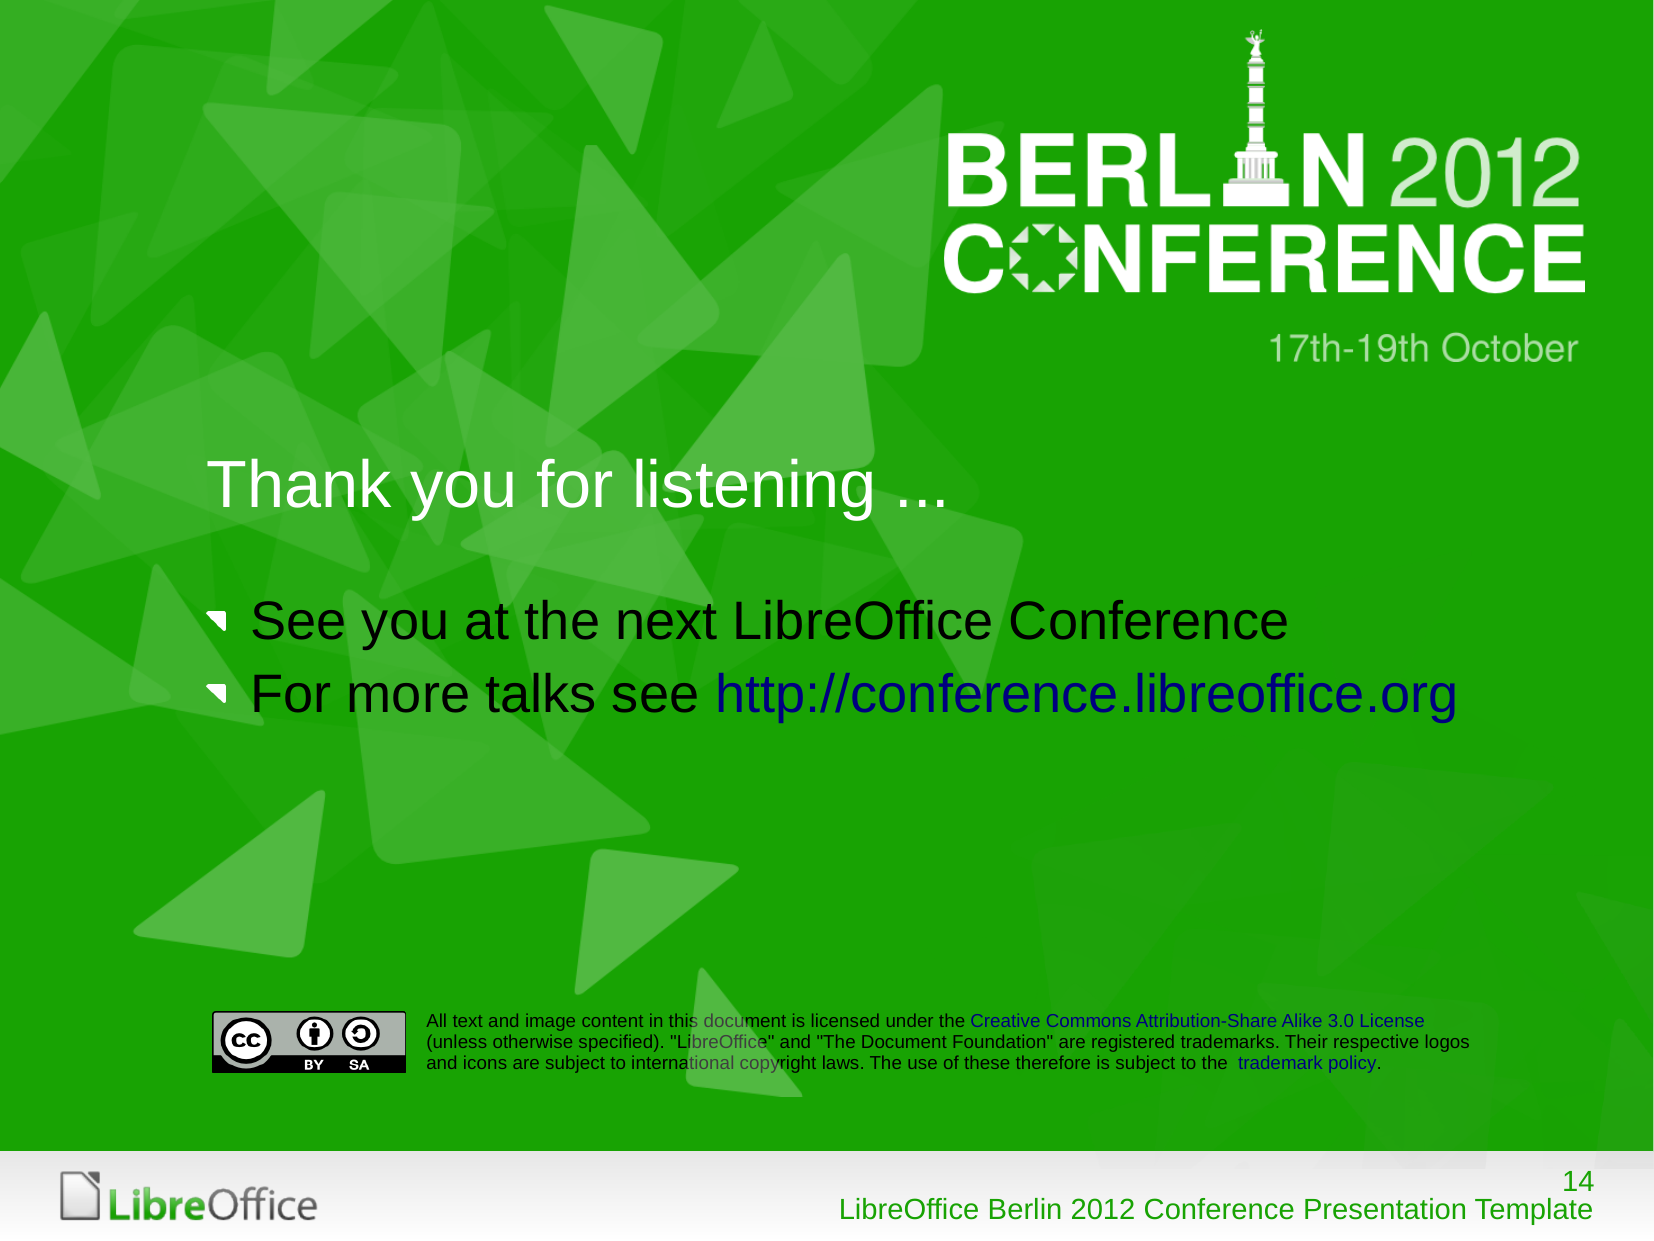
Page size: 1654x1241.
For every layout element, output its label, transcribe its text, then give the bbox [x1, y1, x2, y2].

picture [0, 0, 1654, 1169]
list See you at the next LibreOffice Conference For more talks see http://conference.libreoffice.org [206, 590, 1477, 945]
title Thank you for listening ... [206, 395, 1477, 573]
picture [41, 1152, 337, 1240]
